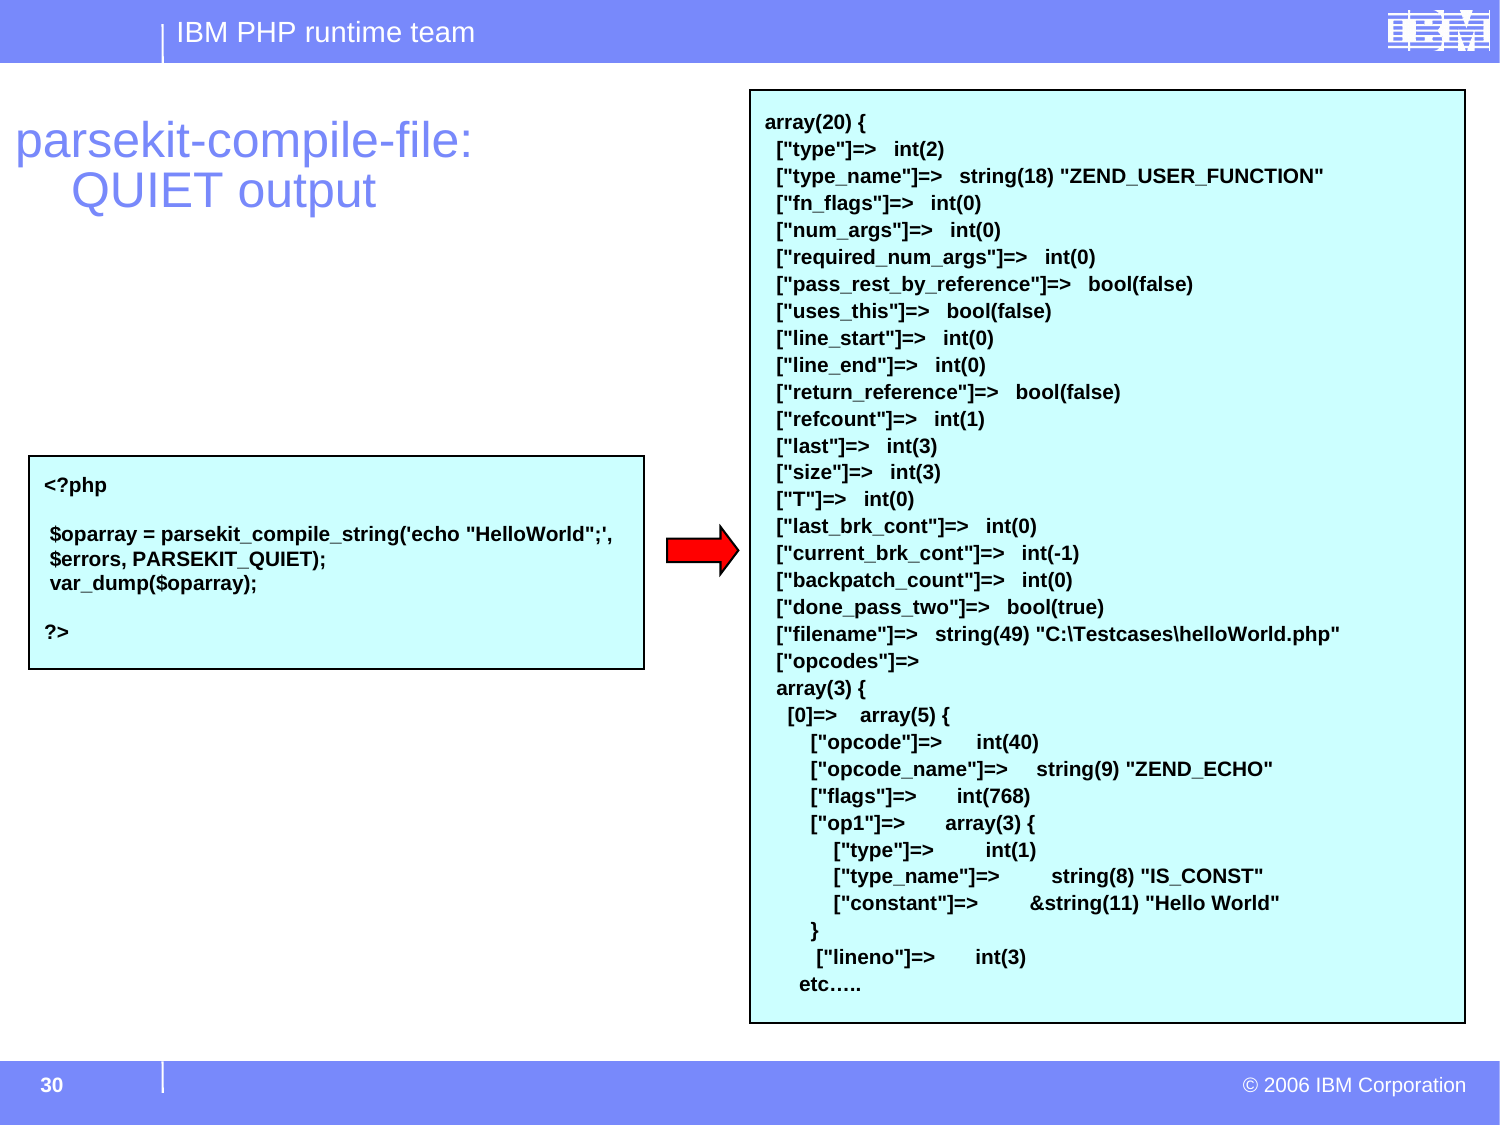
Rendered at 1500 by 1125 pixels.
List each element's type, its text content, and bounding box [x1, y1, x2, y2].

text_box [667, 526, 739, 575]
text_box <?php $oparray = parsekit_compile_string('echo "HelloWorld";', $errors, PARSEKIT_QUIET); var_dump($oparray); ?> [29, 456, 644, 669]
text_box parsekit-compile-file: QUIET output [0, 101, 749, 225]
text_box array(20) { ["type"]=> int(2)‏ ["type_name"]=> string(18) "ZEND_USER_FUNCTION" ["fn_flags"]=> int(0)‏ ["num_args"]=> int(0)‏ ["required_num_args"]=> int(0)‏ ["pass_rest_by_reference"]=> bool(false)‏ ["uses_this"]=> bool(false)‏ ["line_start"]=> int(0)‏ ["line_end"]=> int(0)‏ ["return_reference"]=> bool(false)‏ ["refcount"]=> int(1)‏ ["last"]=> int(3)‏ ["size"]=> int(3)‏ ["T"]=> int(0)‏ ["last_brk_cont"]=> int(0)‏ ["current_brk_cont"]=> int(-1)‏ ["backpatch_count"]=> int(0)‏ ["done_pass_two"]=> bool(true)‏ ["filename"]=> string(49) "C:\Testcases\helloWorld.php" ["opcodes"]=> array(3) { [0]=> array(5) { ["opcode"]=> int(40)‏ ["opcode_name"]=> string(9) "ZEND_ECHO" ["flags"]=> int(768)‏ ["op1"]=> array(3) { ["type"]=> int(1)‏ ["type_name"]=> string(8) "IS_CONST" ["constant"]=> &string(11) "Hello World" } ["lineno"]=> int(3)‏ etc….. [749, 90, 1465, 1024]
